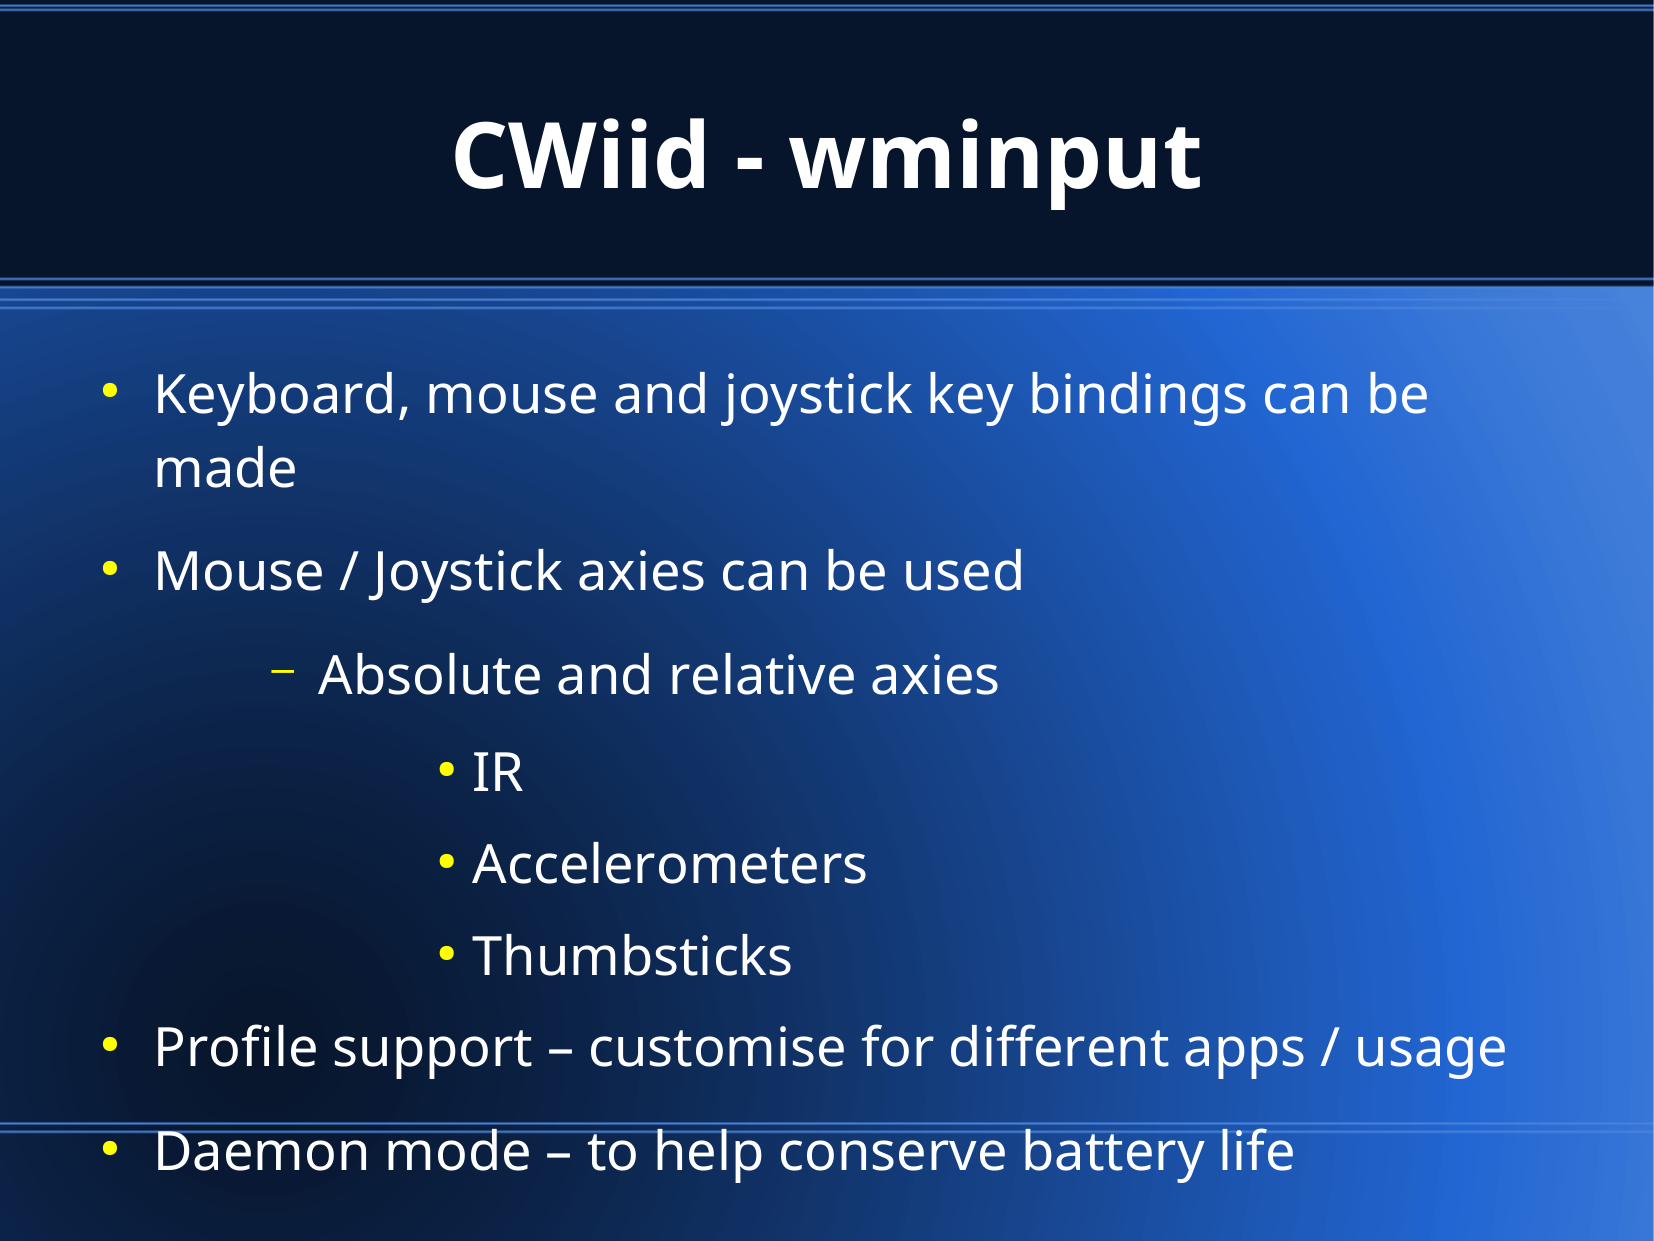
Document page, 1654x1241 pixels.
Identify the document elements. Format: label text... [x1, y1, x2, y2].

list Keyboard, mouse and joystick key bindings can be made Mouse / Joystick axies can be used Absolute and relative axies IR Accelerometers Thumbsticks Profile support – customise for different apps / usage Daemon mode – to help conserve battery life [82, 355, 1571, 1174]
title CWiid - wminput [82, 49, 1571, 257]
picture [0, 0, 1654, 1241]
